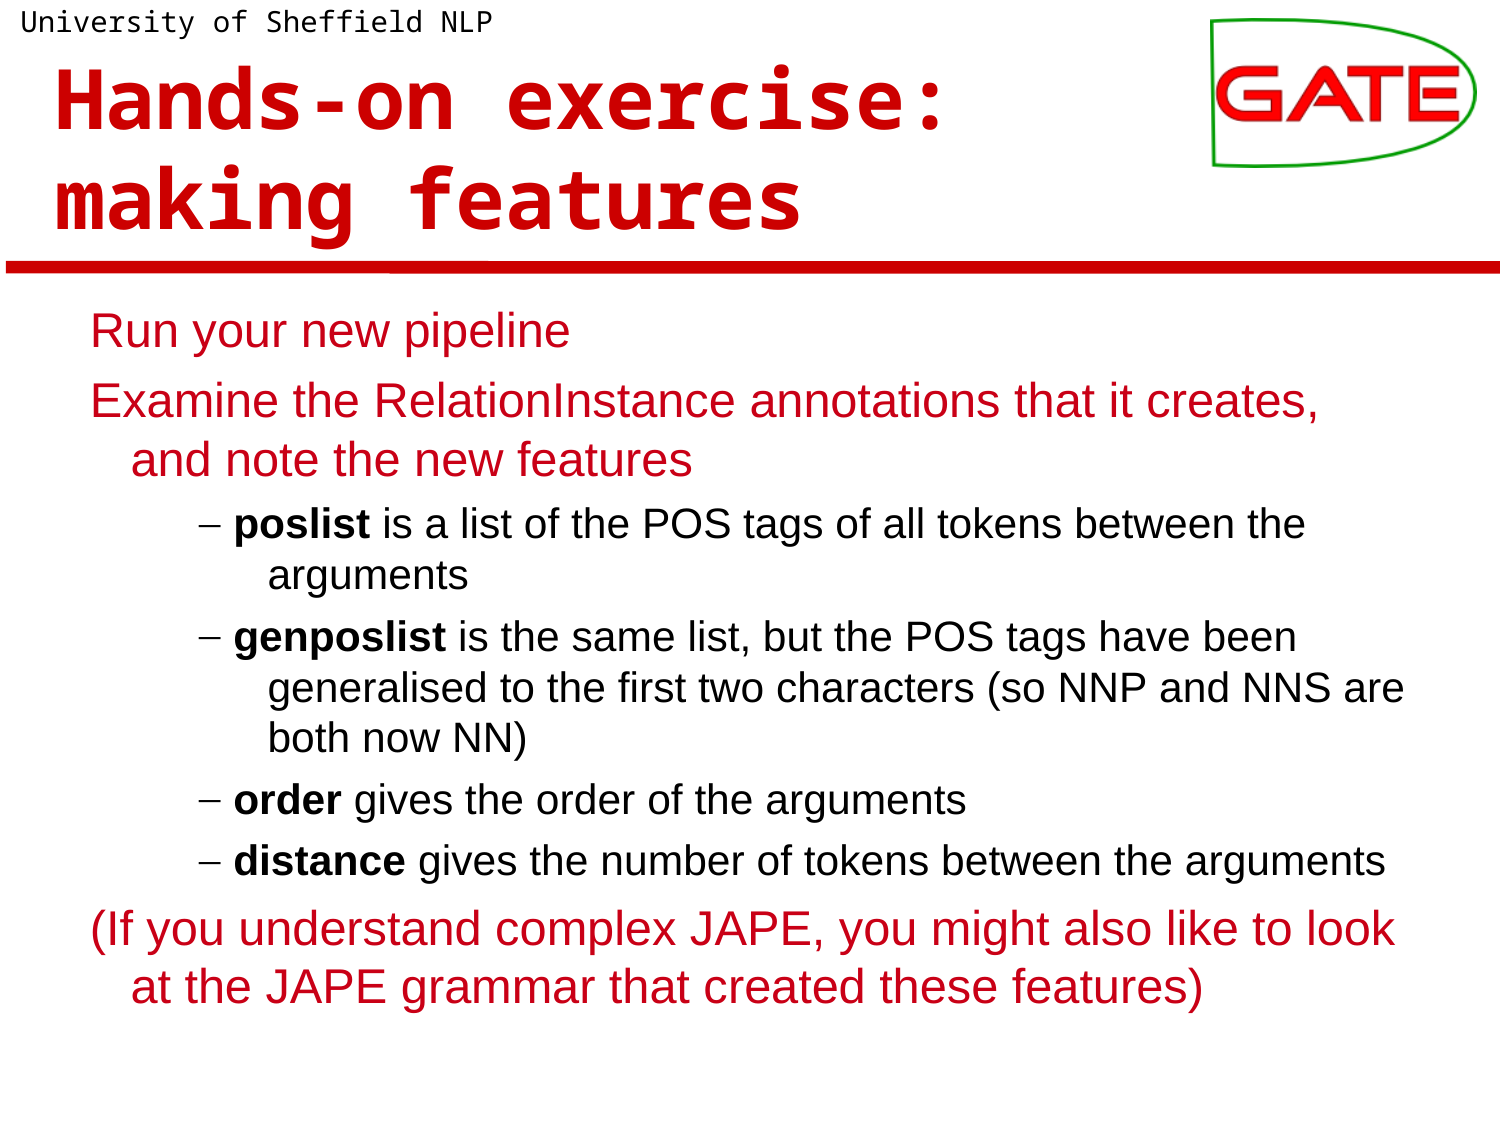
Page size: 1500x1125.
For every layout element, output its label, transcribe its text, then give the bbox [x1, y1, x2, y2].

list Run your new pipeline Examine the RelationInstance annotations that it creates, and note the new features poslist is a list of the POS tags of all tokens between the arguments genposlist is the same list, but the POS tags have been generalised to the first two characters (so NNP and NNS are both now NN) order gives the order of the arguments distance gives the number of tokens between the arguments (If you understand complex JAPE, you might also like to look at the JAPE grammar that created these features) [74, 290, 1425, 1034]
picture [1210, 18, 1477, 168]
title Hands-on exercise: making features [41, 37, 1391, 254]
